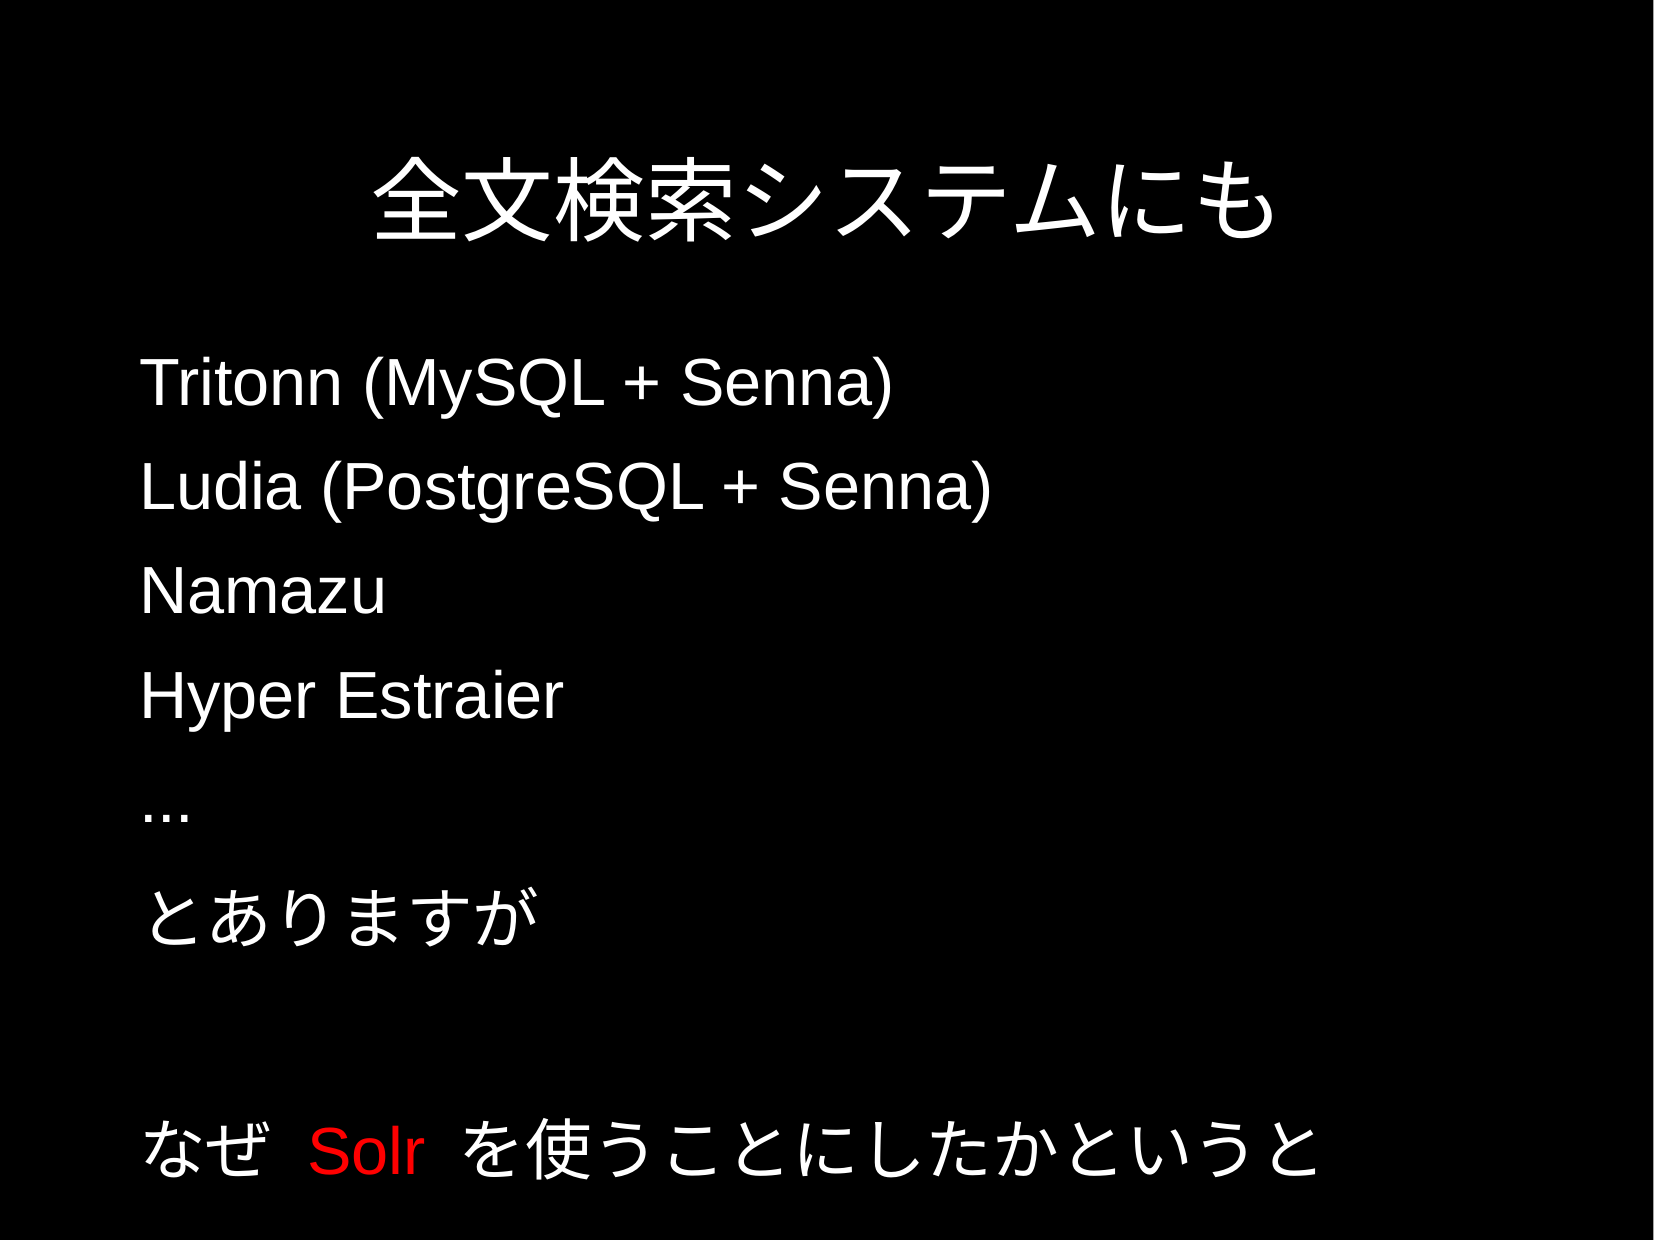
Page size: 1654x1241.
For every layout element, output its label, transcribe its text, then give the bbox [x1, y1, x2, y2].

list Tritonn (MySQL + Senna) Ludia (PostgreSQL + Senna) Namazu Hyper Estraier ... とありますが なぜ Solr を使うことにしたかというと [121, 344, 1534, 1144]
title 全文検索システムにも [121, 91, 1534, 299]
